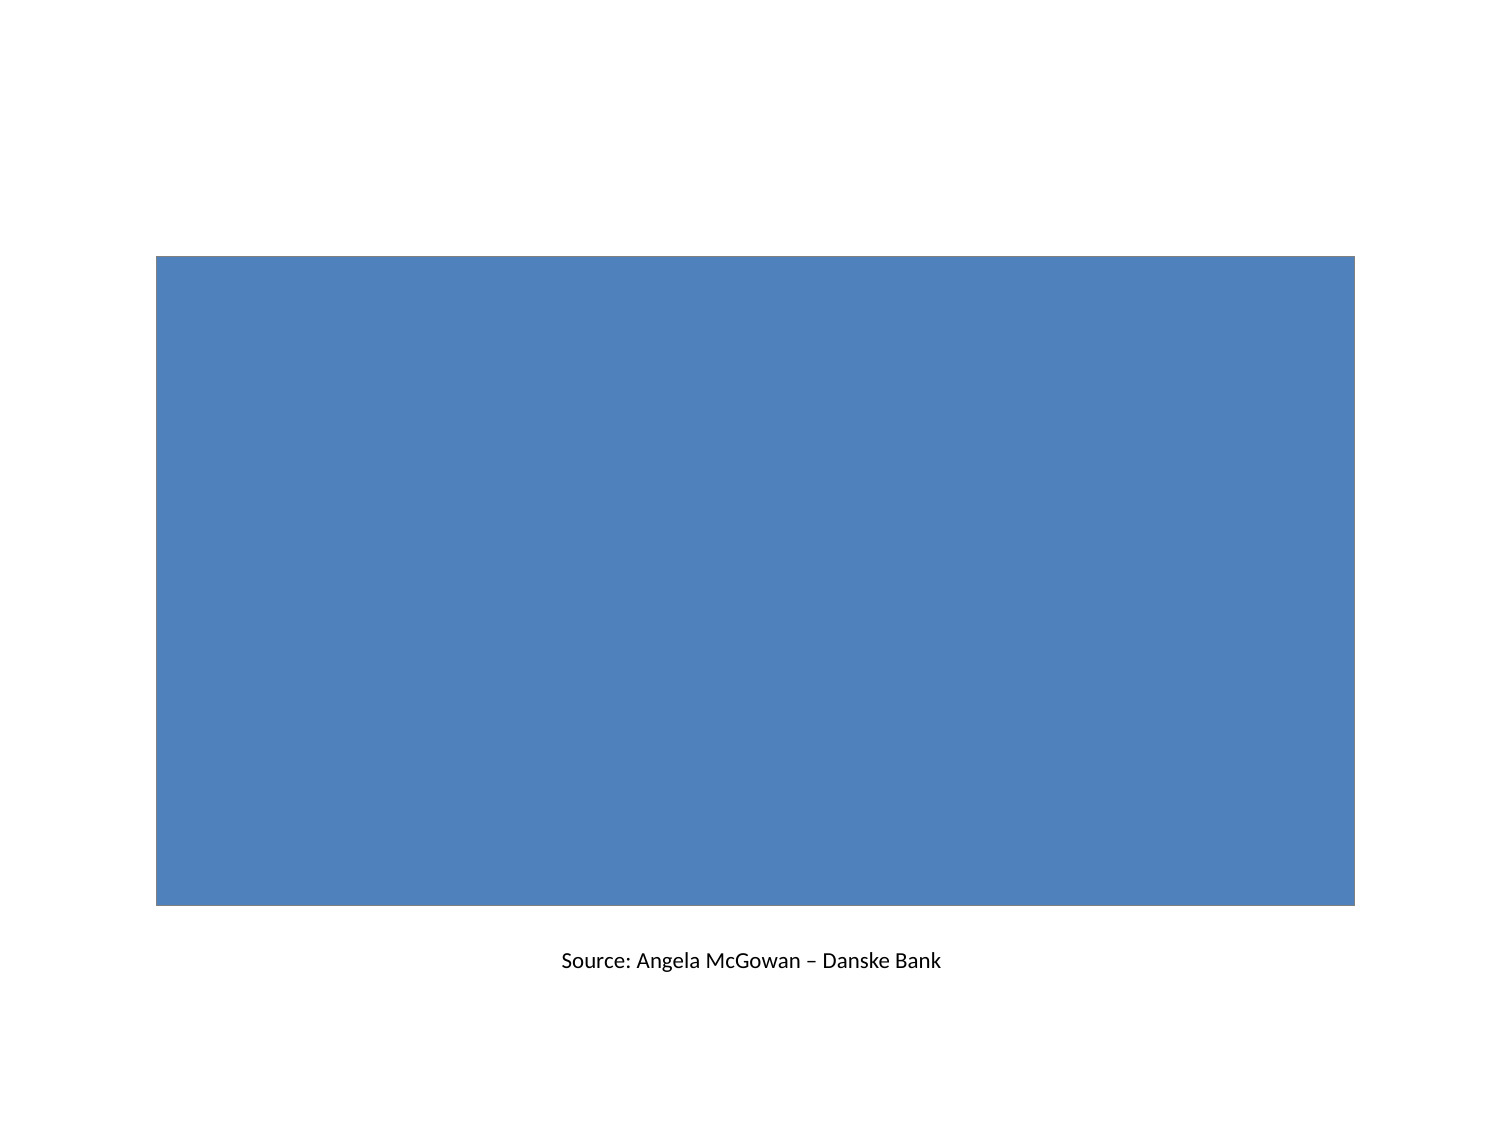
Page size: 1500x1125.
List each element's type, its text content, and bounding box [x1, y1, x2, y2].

chart [147, 247, 1365, 914]
title Source: Angela McGowan – Danske Bank [76, 243, 1427, 988]
